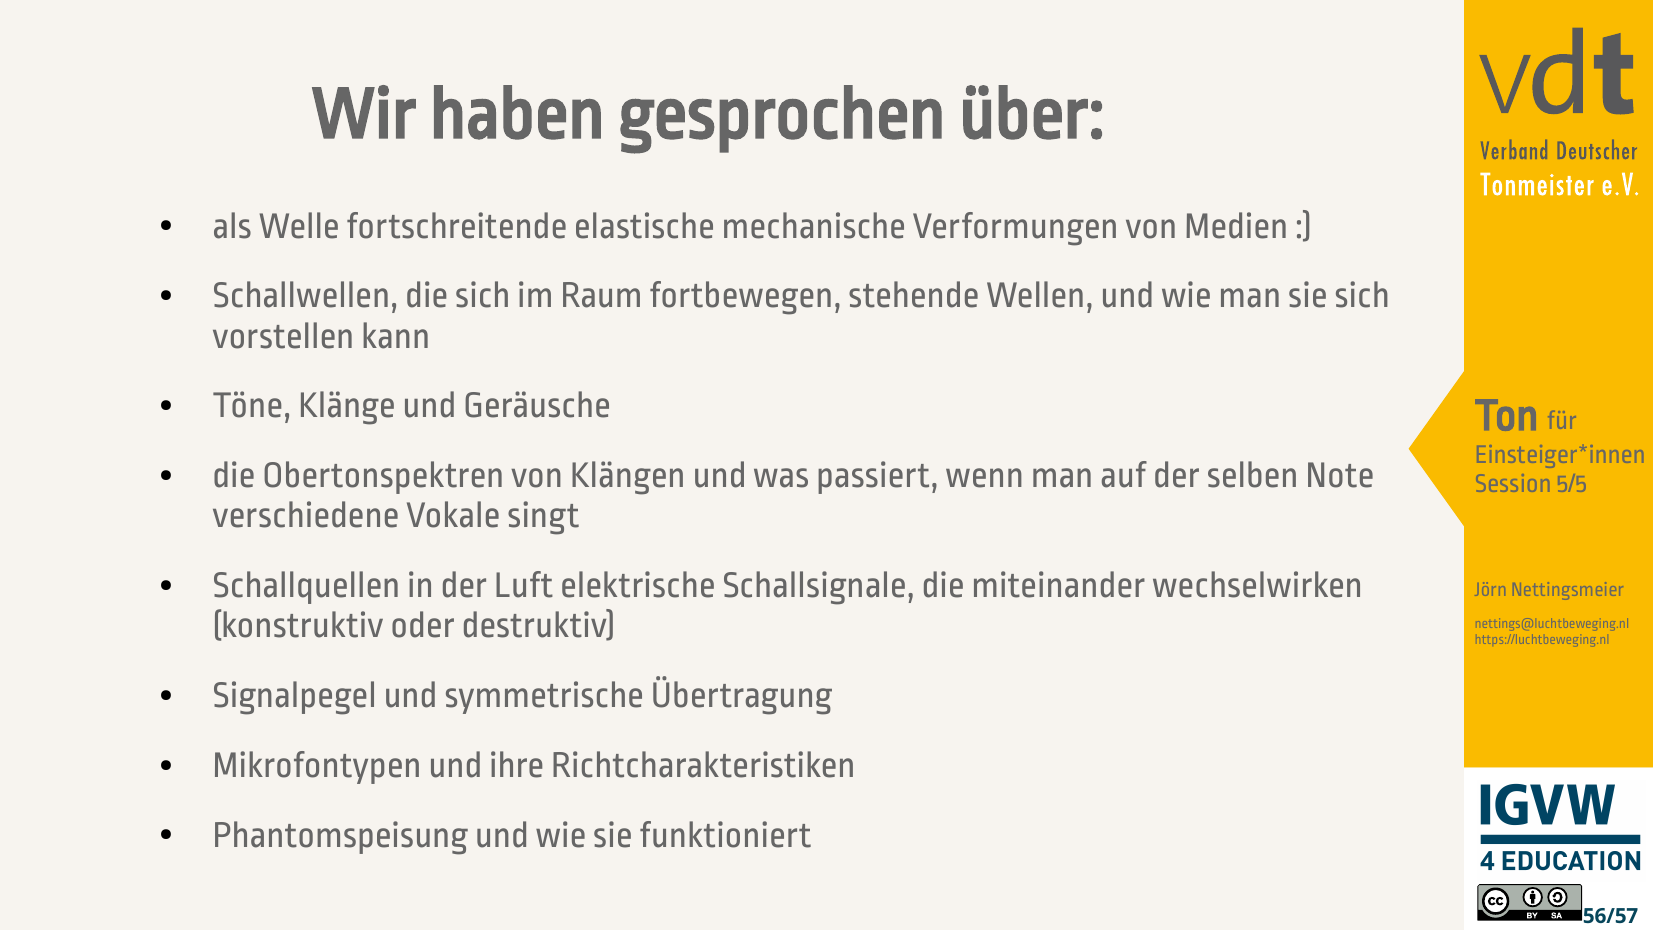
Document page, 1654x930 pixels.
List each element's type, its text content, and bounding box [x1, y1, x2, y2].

list als Welle fortschreitende elastische mechanische Verformungen von Medien :) Schallwellen, die sich im Raum fortbewegen, stehende Wellen, und wie man sie sich vorstellen kann Töne, Klänge und Geräusche die Obertonspektren von Klängen und was passiert, wenn man auf der selben Note verschiedene Vokale singt Schallquellen in der Luft elektrische Schallsignale, die miteinander wechselwirken (konstruktiv oder destruktiv) Signalpegel und symmetrische Übertragung Mikrofontypen und ihre Richtcharakteristiken Phantomspeisung und wie sie funktioniert [141, 206, 1394, 930]
picture [1477, 780, 1646, 882]
title Wir haben gesprochen über: [82, 37, 1335, 193]
